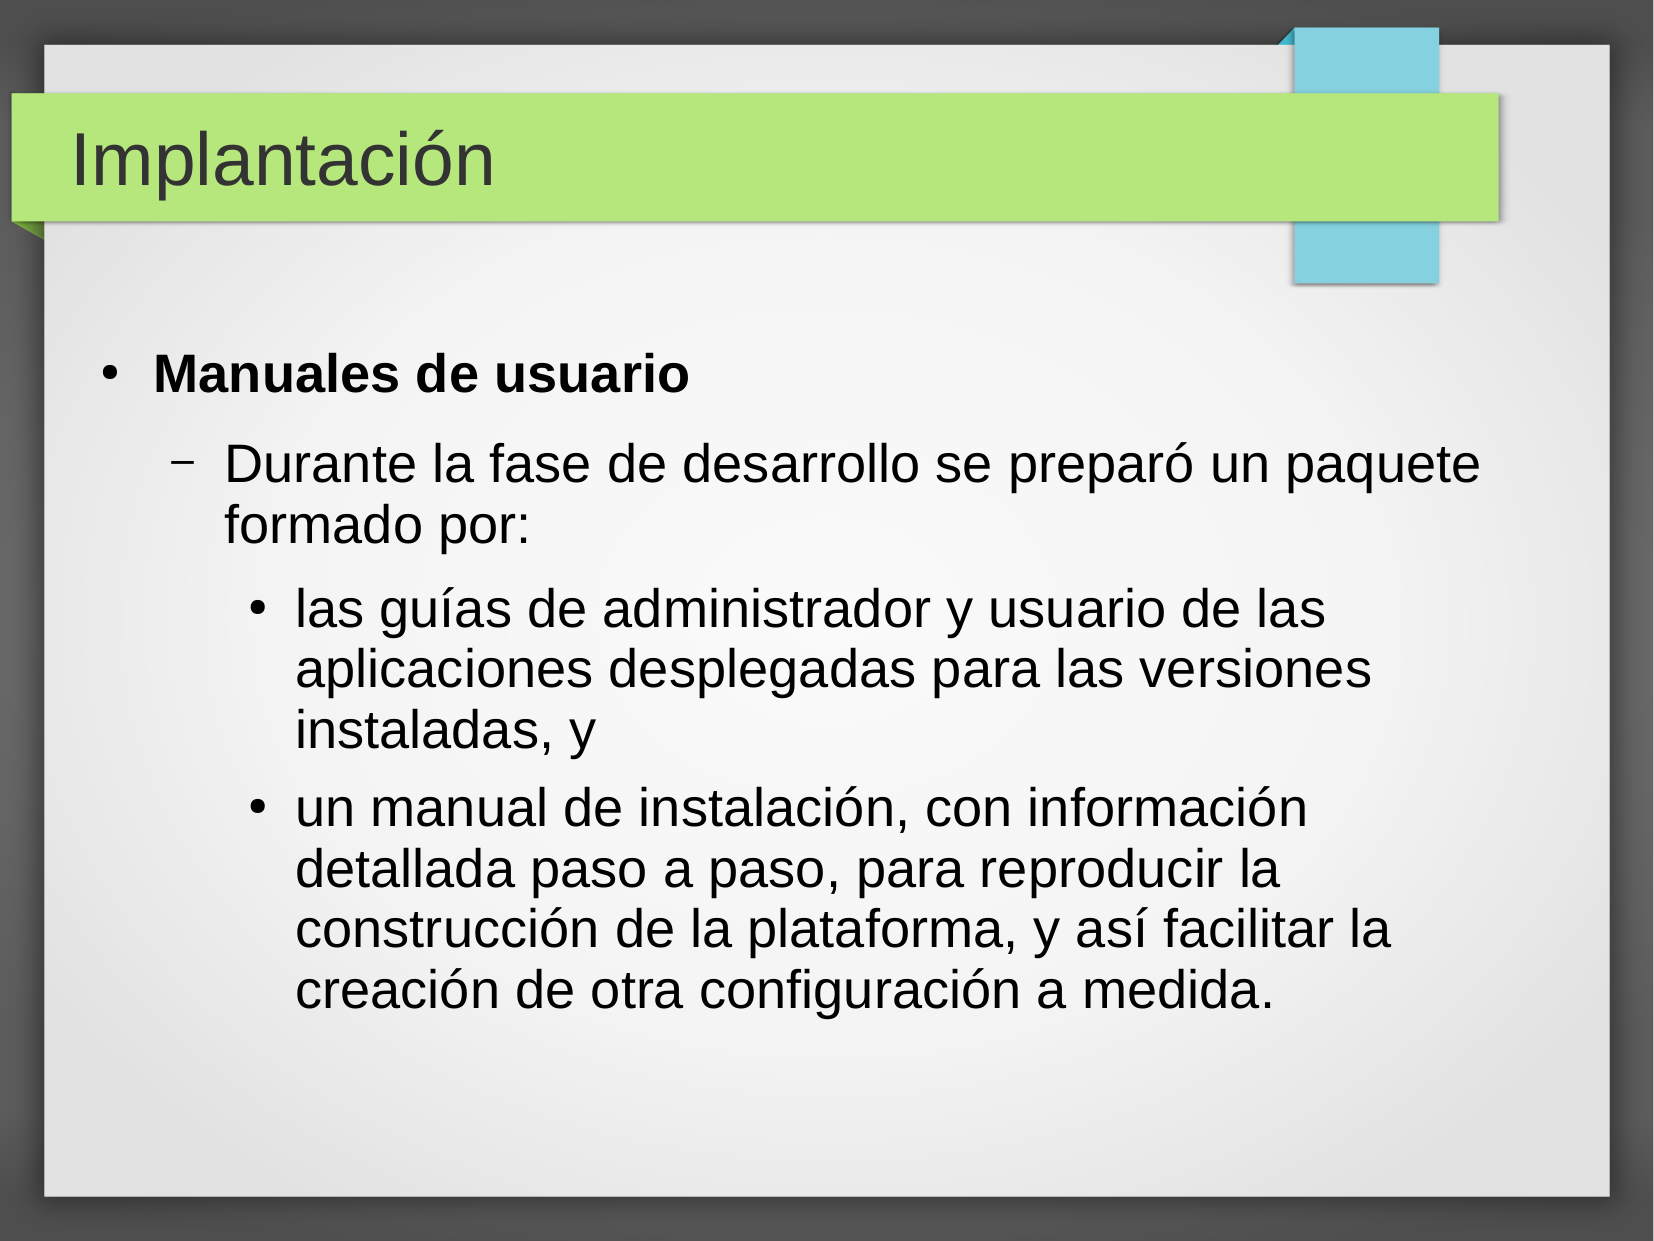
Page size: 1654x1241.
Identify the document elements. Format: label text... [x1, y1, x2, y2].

title Implantación [70, 106, 1229, 213]
list Manuales de usuario Durante la fase de desarrollo se preparó un paquete formado por: las guías de administrador y usuario de las aplicaciones desplegadas para las versiones instaladas, y un manual de instalación, con información detallada paso a paso, para reproducir la construcción de la plataforma, y así facilitar la creación de otra configuración a medida. [82, 343, 1538, 1063]
picture [0, 0, 1654, 1241]
